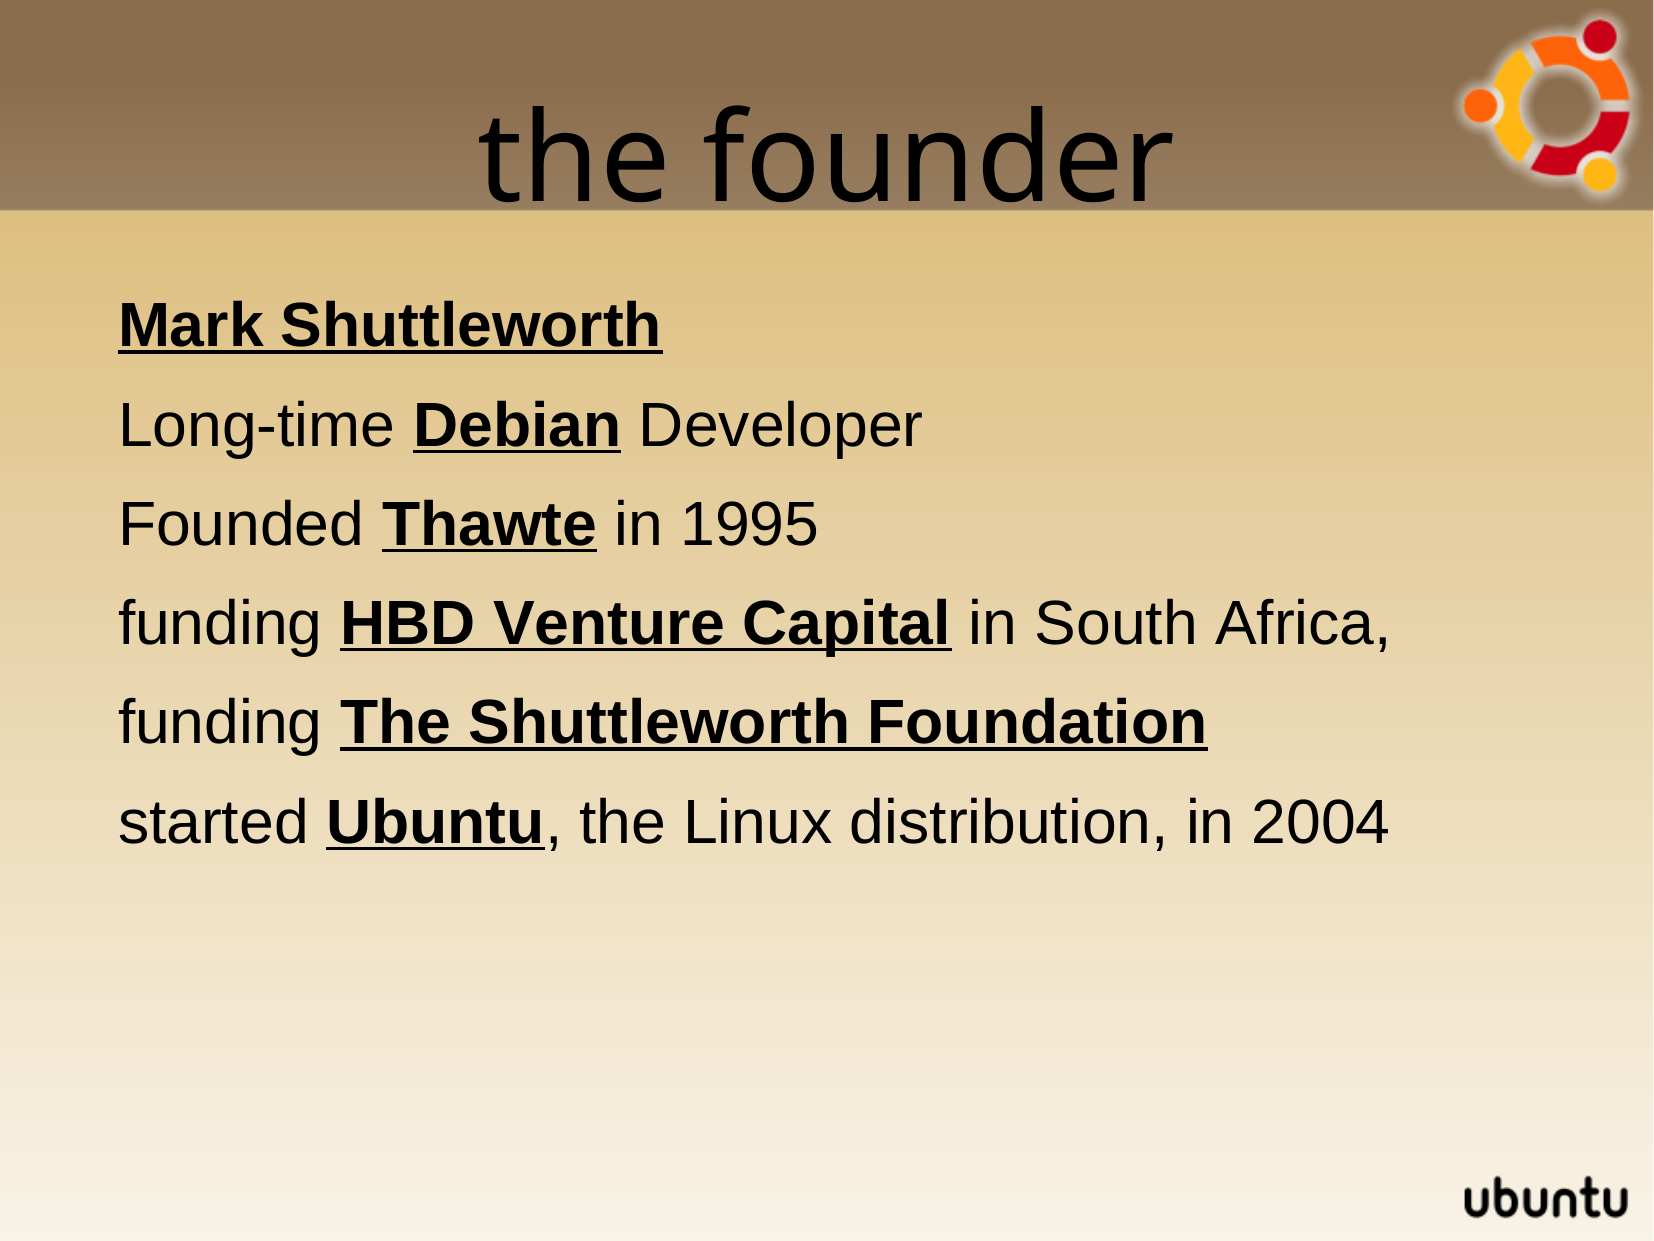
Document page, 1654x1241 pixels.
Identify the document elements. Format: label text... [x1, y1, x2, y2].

picture [0, 0, 1654, 1241]
list Mark Shuttleworth Long-time Debian Developer Founded Thawte in 1995 funding HBD Venture Capital in South Africa, funding The Shuttleworth Foundation started Ubuntu, the Linux distribution, in 2004 [82, 290, 1571, 1109]
title the founder [82, 49, 1571, 257]
